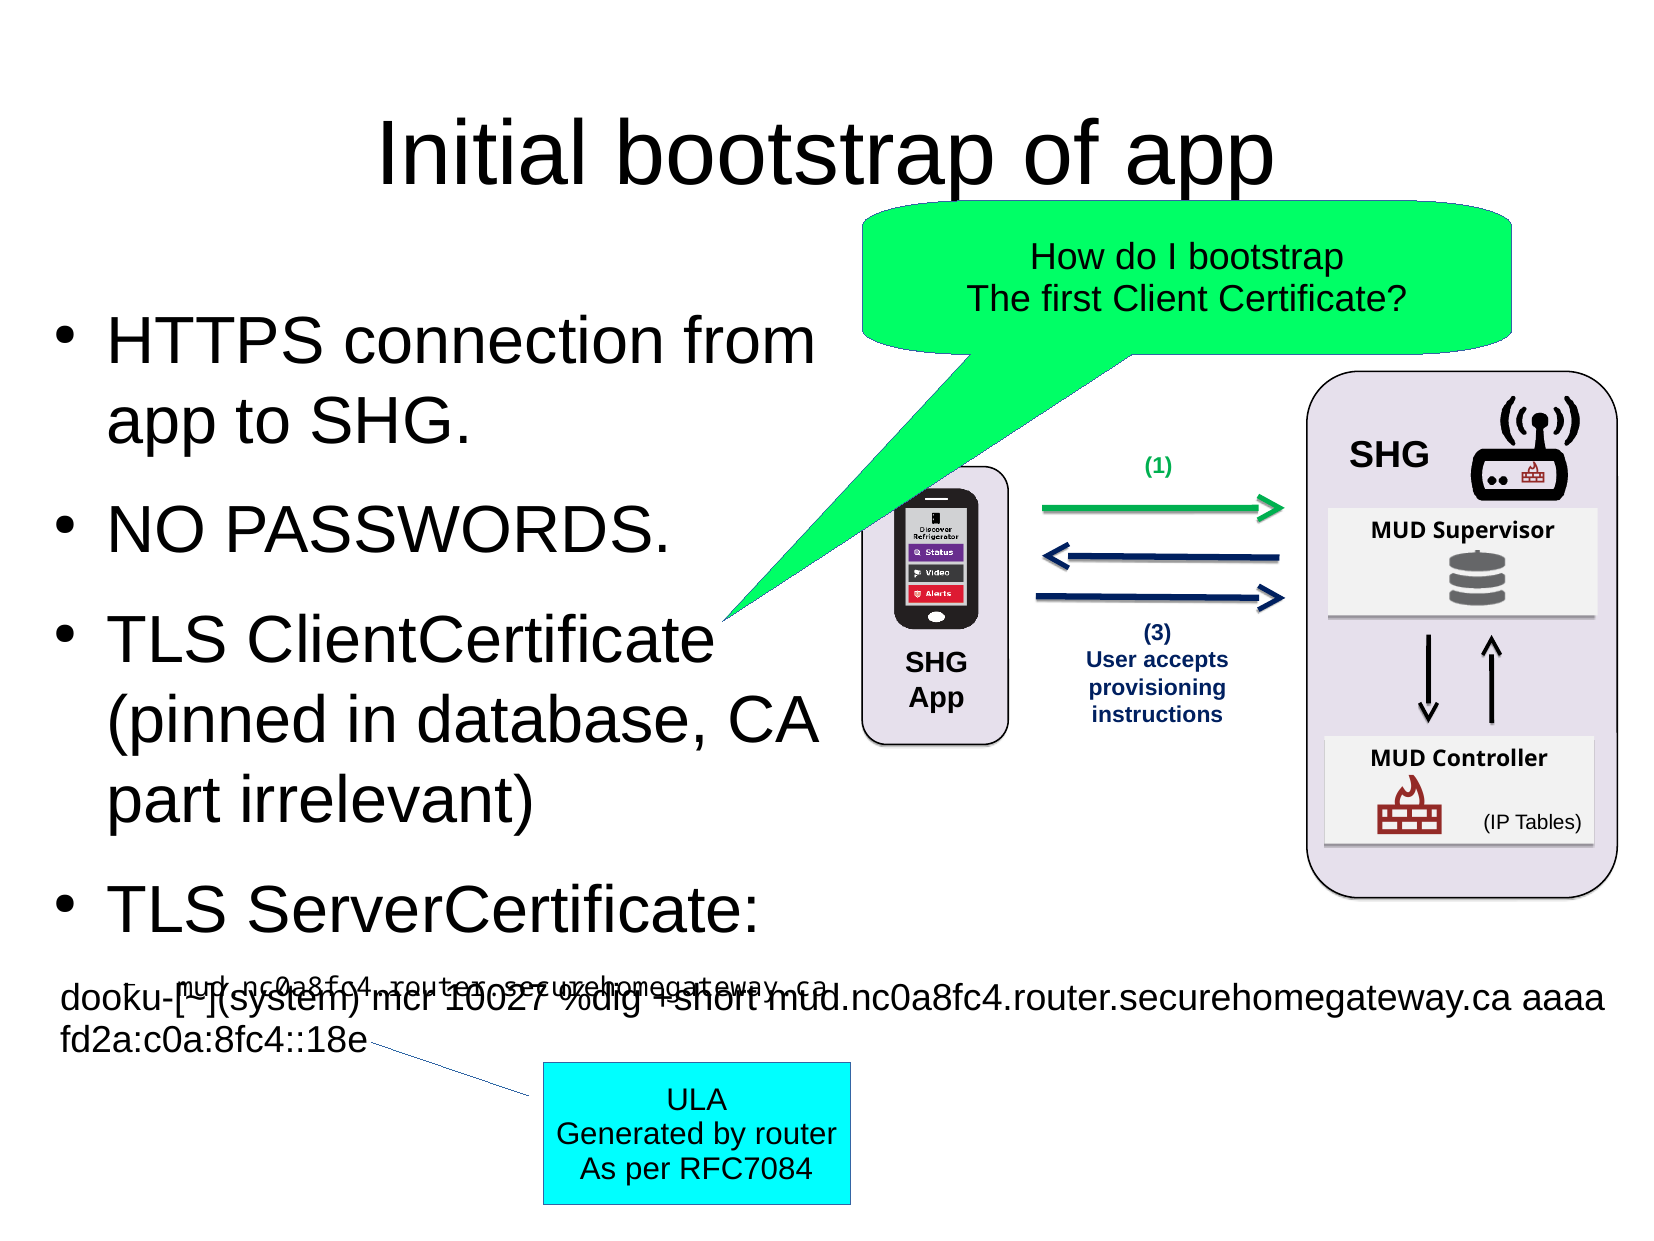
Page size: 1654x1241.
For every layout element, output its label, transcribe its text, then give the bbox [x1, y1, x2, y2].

picture [1437, 550, 1512, 616]
picture [1370, 765, 1449, 844]
text_box [1306, 371, 1618, 898]
text_box dooku-[~](system) mcr 10027 %dig +short mud.nc0a8fc4.router.securehomegateway.ca aaaa fd2a:c0a:8fc4::18e [45, 969, 1619, 1111]
text_box [862, 466, 1009, 745]
text_box ULA Generated by router As per RFC7084 [543, 1063, 850, 1205]
picture [890, 484, 982, 633]
picture [1464, 387, 1586, 509]
title Initial bootstrap of app [82, 49, 1571, 257]
text_box (1) [1129, 443, 1188, 487]
text_box SHG App [890, 635, 984, 721]
text_box How do I bootstrap The first Client Certificate? [722, 200, 1512, 622]
text_box SHG [1334, 423, 1446, 483]
text_box MUD Controller [1324, 736, 1595, 844]
text_box (IP Tables) [1468, 801, 1597, 842]
list HTTPS connection from app to SHG. NO PASSWORDS. TLS ClientCertificate (pinned in database, CA part irrelevant) TLS ServerCertificate: mud.nc0a8fc4.router.securehomegateway.ca [35, 296, 839, 1016]
text_box (3) User accepts provisioning instructions [1071, 609, 1244, 735]
text_box MUD Supervisor [1328, 508, 1598, 616]
